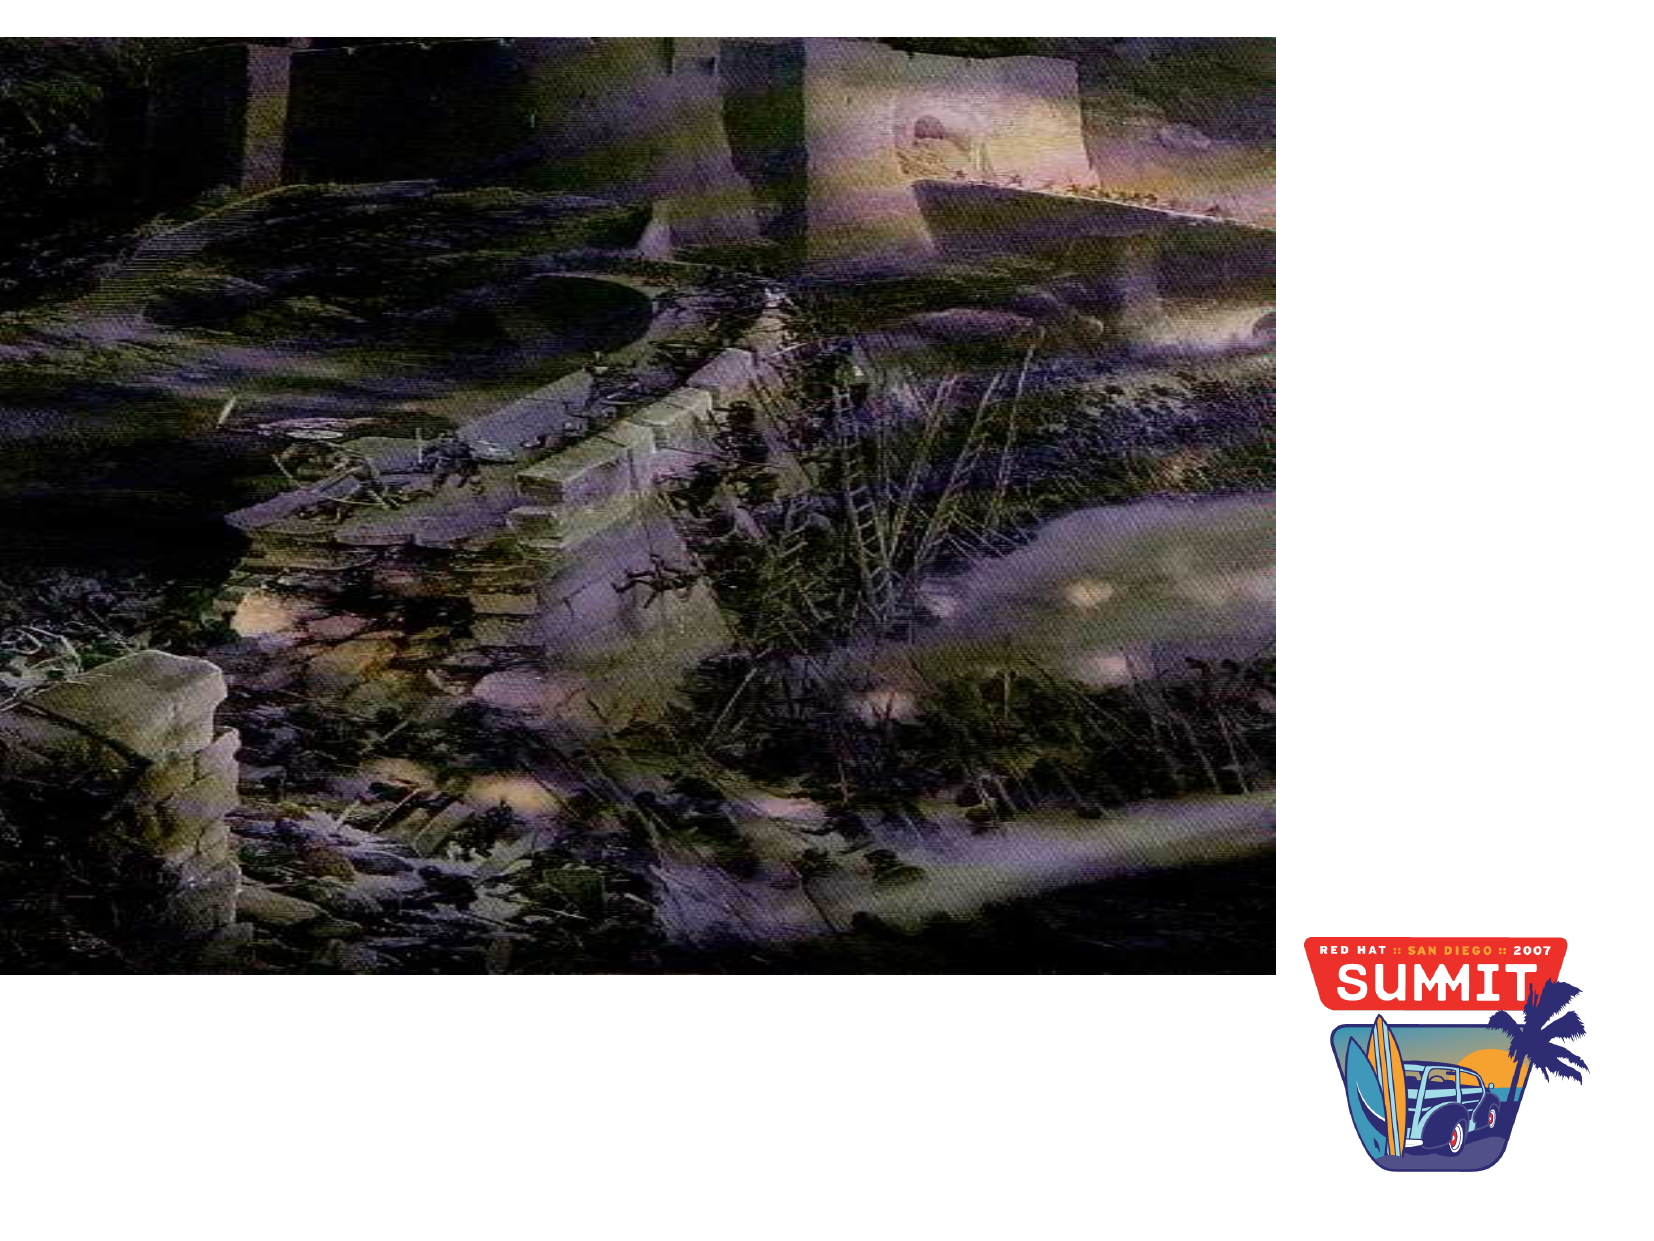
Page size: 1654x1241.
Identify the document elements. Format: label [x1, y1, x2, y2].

picture [1304, 937, 1590, 1172]
picture [0, 37, 1276, 976]
